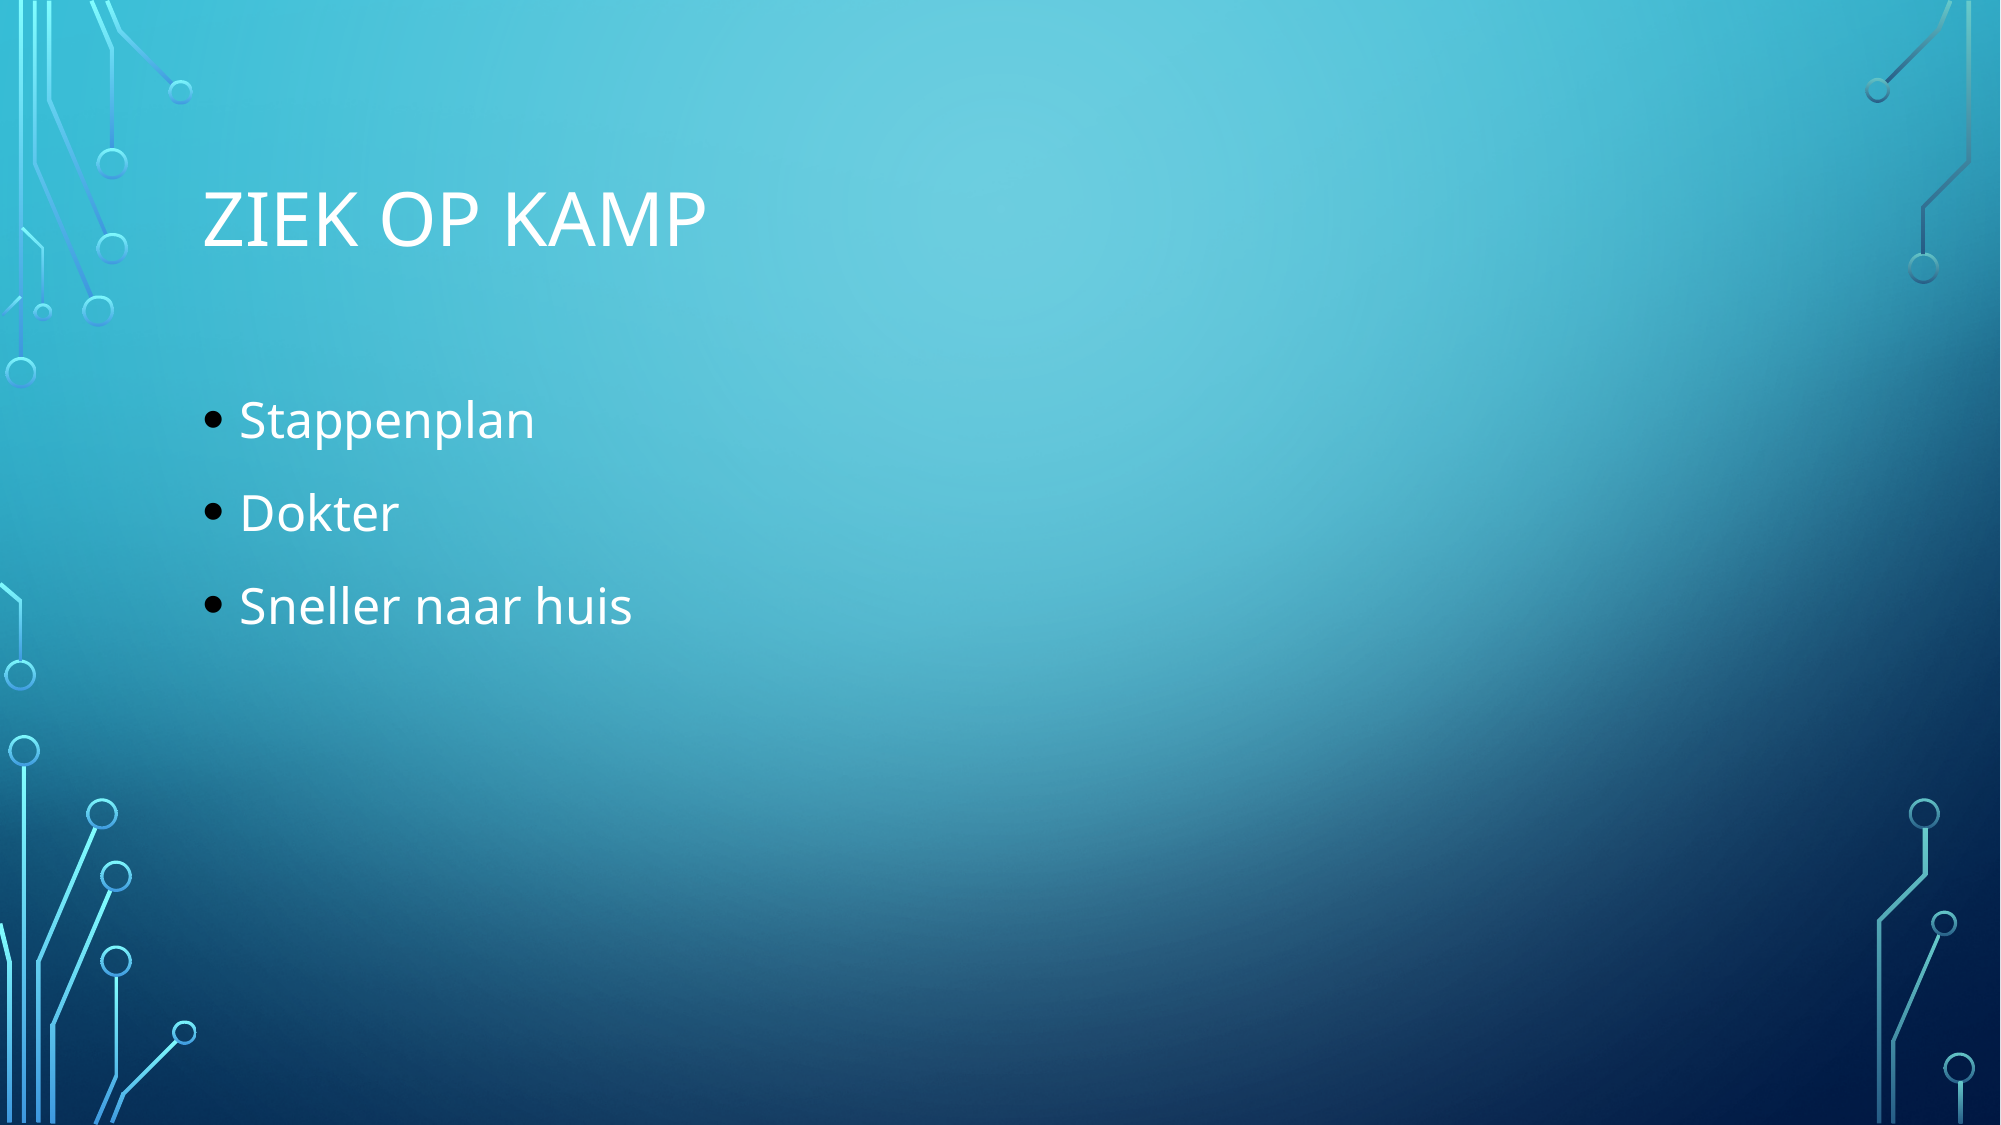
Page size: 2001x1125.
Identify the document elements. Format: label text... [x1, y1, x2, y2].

title Ziek op kamp [187, 101, 1813, 344]
list Stappenplan Dokter Sneller naar huis [187, 369, 1813, 951]
